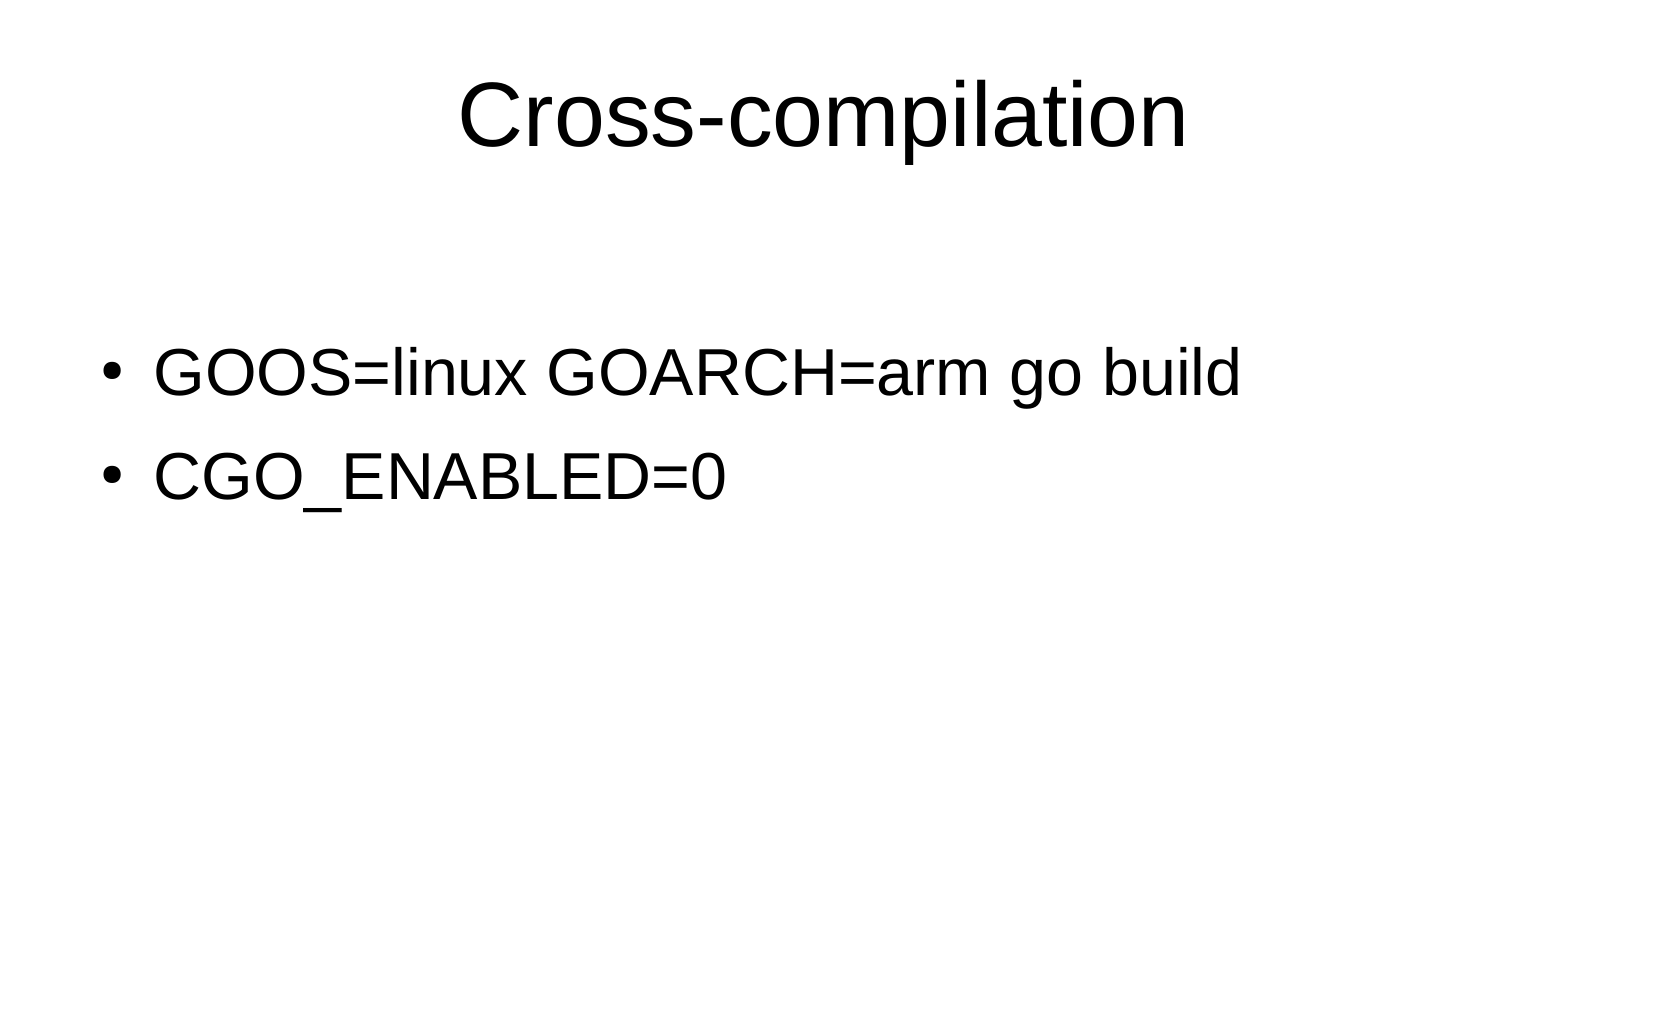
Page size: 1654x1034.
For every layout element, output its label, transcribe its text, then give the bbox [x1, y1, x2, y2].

title Cross-compilation [82, 36, 1571, 193]
list GOOS=linux GOARCH=arm go build CGO_ENABLED=0 [82, 335, 1571, 875]
